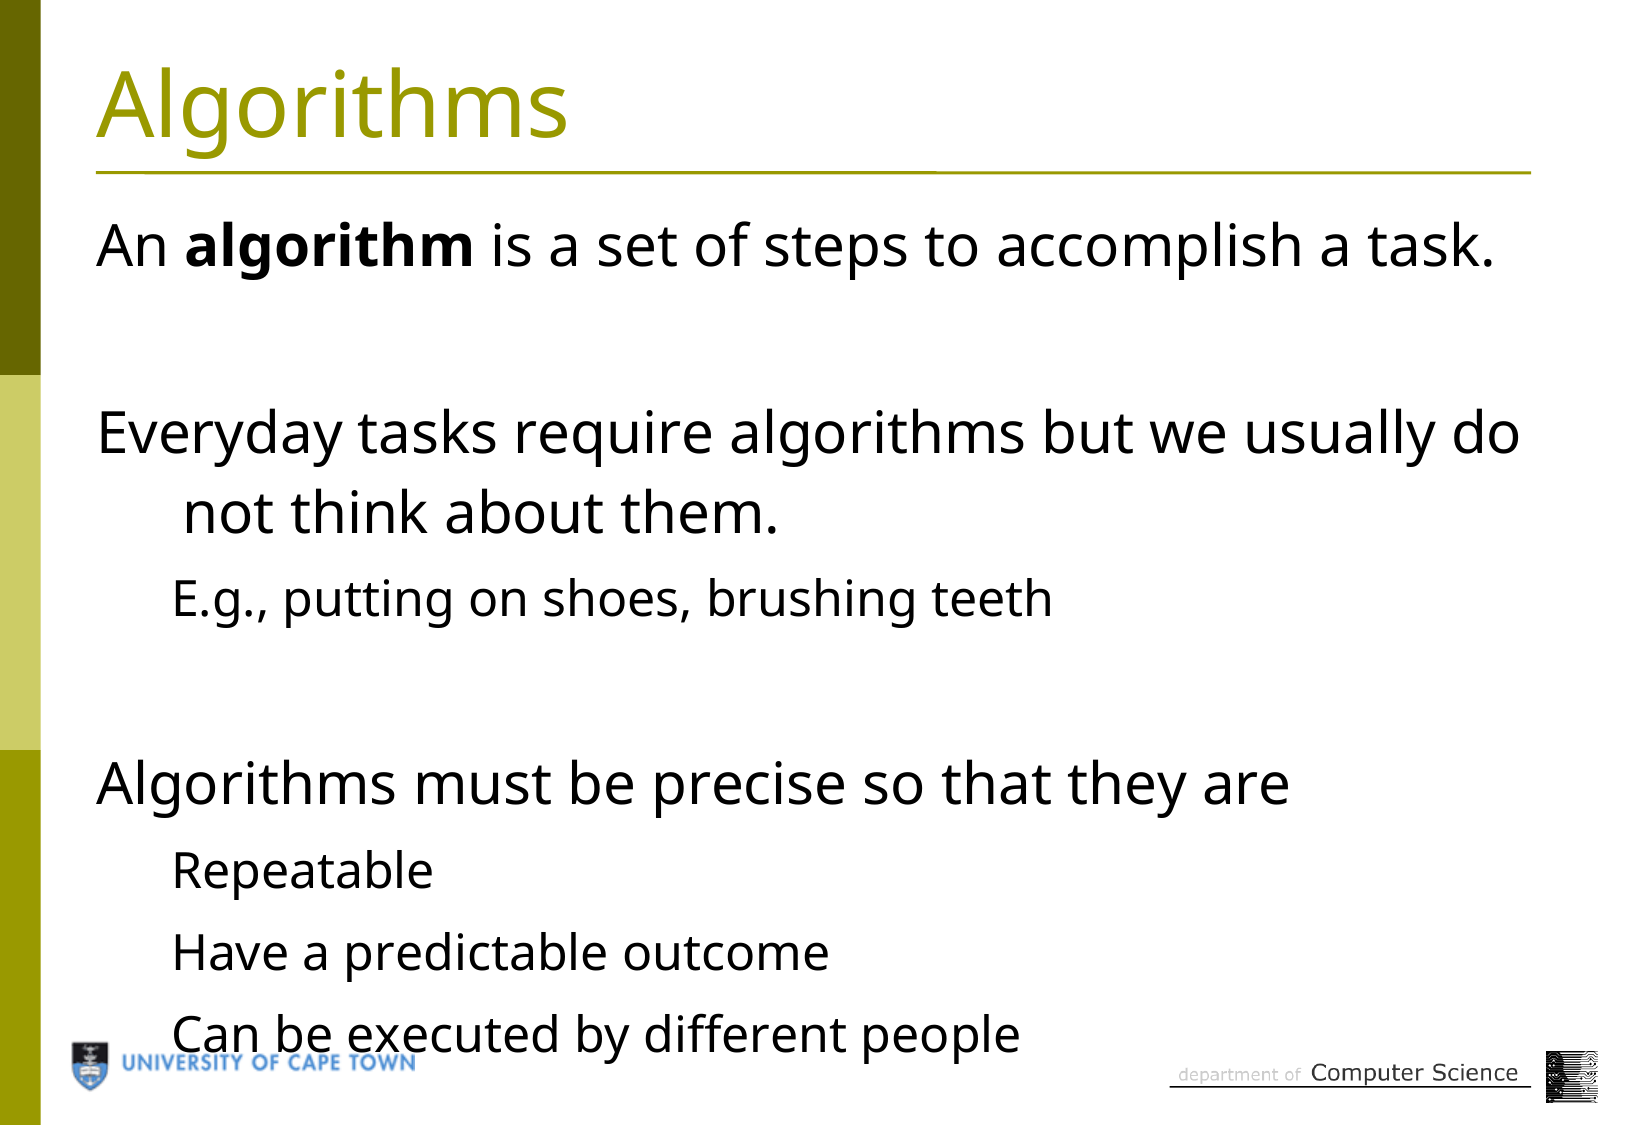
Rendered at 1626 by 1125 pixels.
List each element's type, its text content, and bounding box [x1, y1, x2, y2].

list An algorithm is a set of steps to accomplish a task. Everyday tasks require algorithms but we usually do not think about them. E.g., putting on shoes, brushing teeth Algorithms must be precise so that they are Repeatable Have a predictable outcome Can be executed by different people [81, 196, 1544, 1006]
picture [408, 1028, 415, 1036]
picture [61, 1024, 415, 1103]
picture [408, 1039, 415, 1048]
picture [283, 1028, 297, 1049]
picture [1169, 1043, 1532, 1091]
title Algorithms [81, 45, 1544, 173]
picture [1546, 1051, 1598, 1103]
